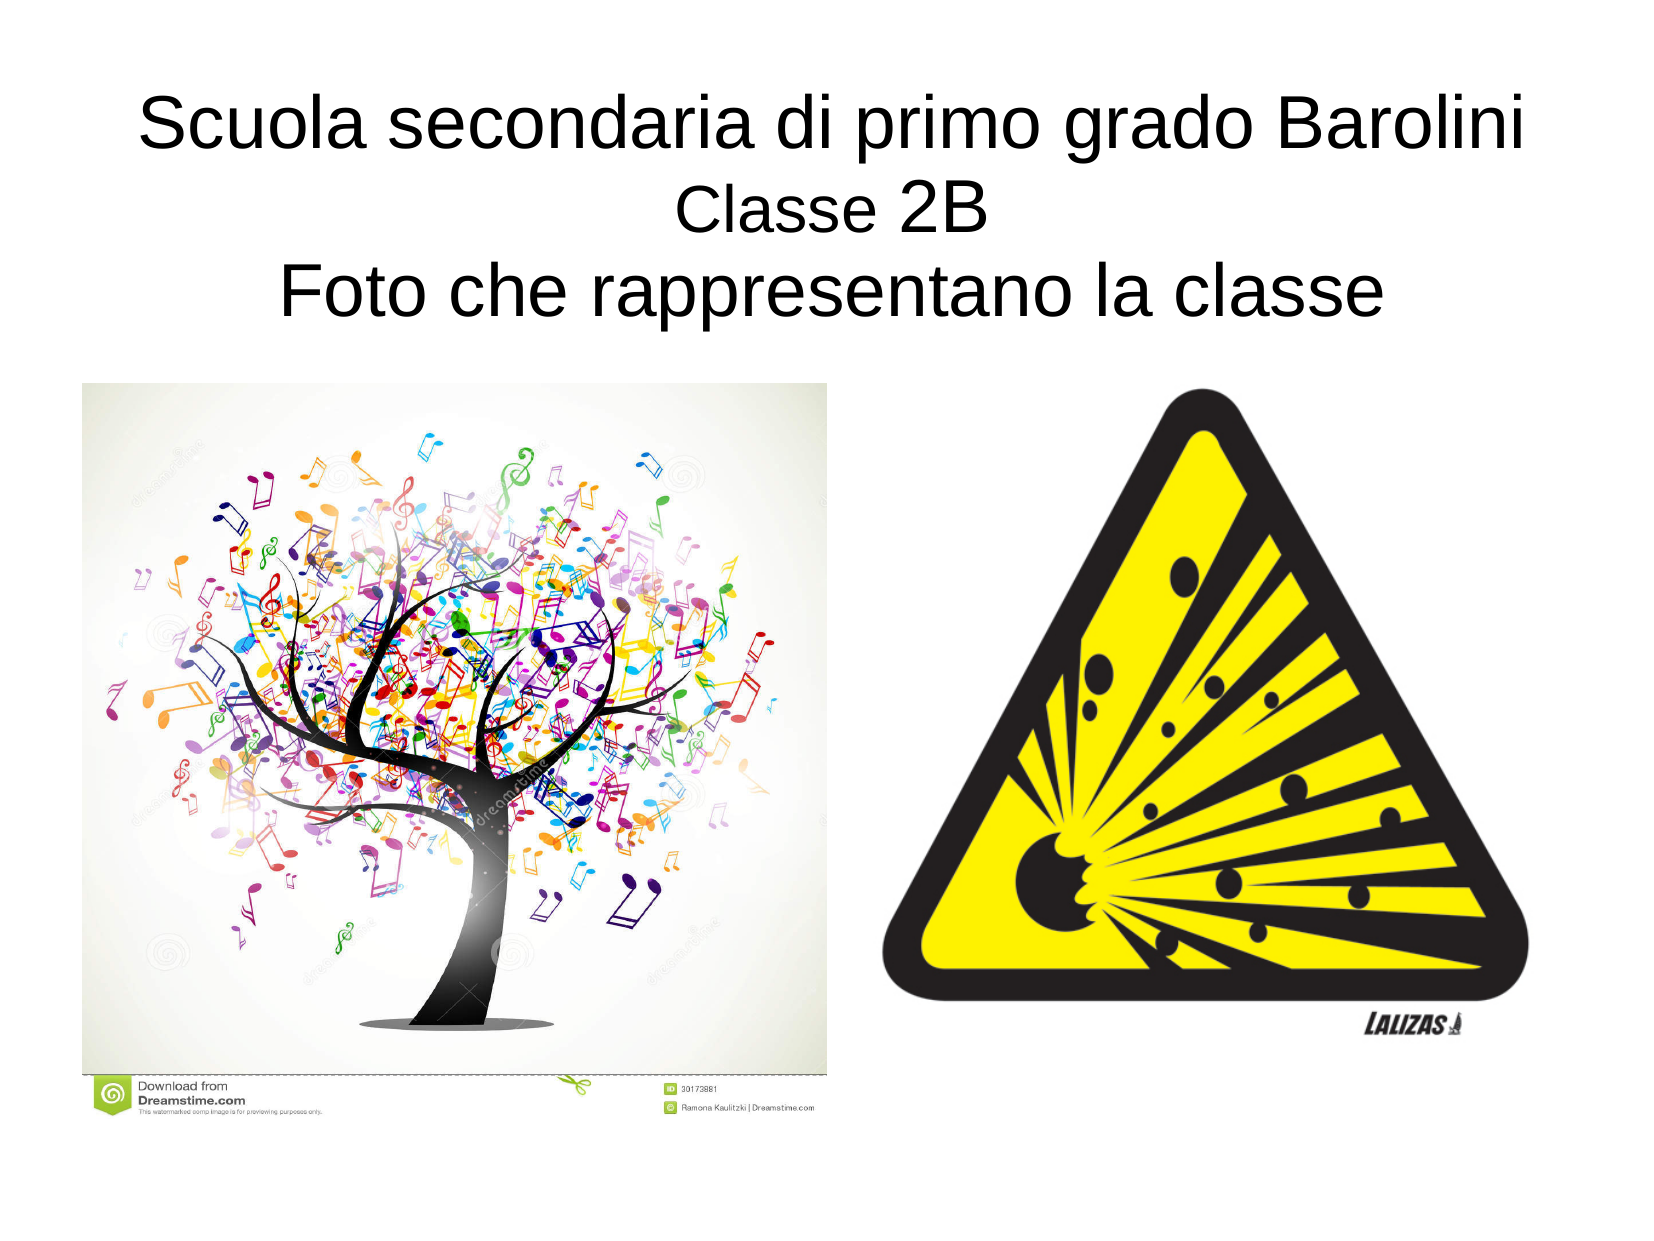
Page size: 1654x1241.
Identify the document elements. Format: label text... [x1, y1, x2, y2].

picture [845, 336, 1572, 1063]
picture [82, 383, 827, 1123]
title Scuola secondaria di primo grado Barolini Classe 2B Foto che rappresentano la classe [88, 29, 1577, 384]
